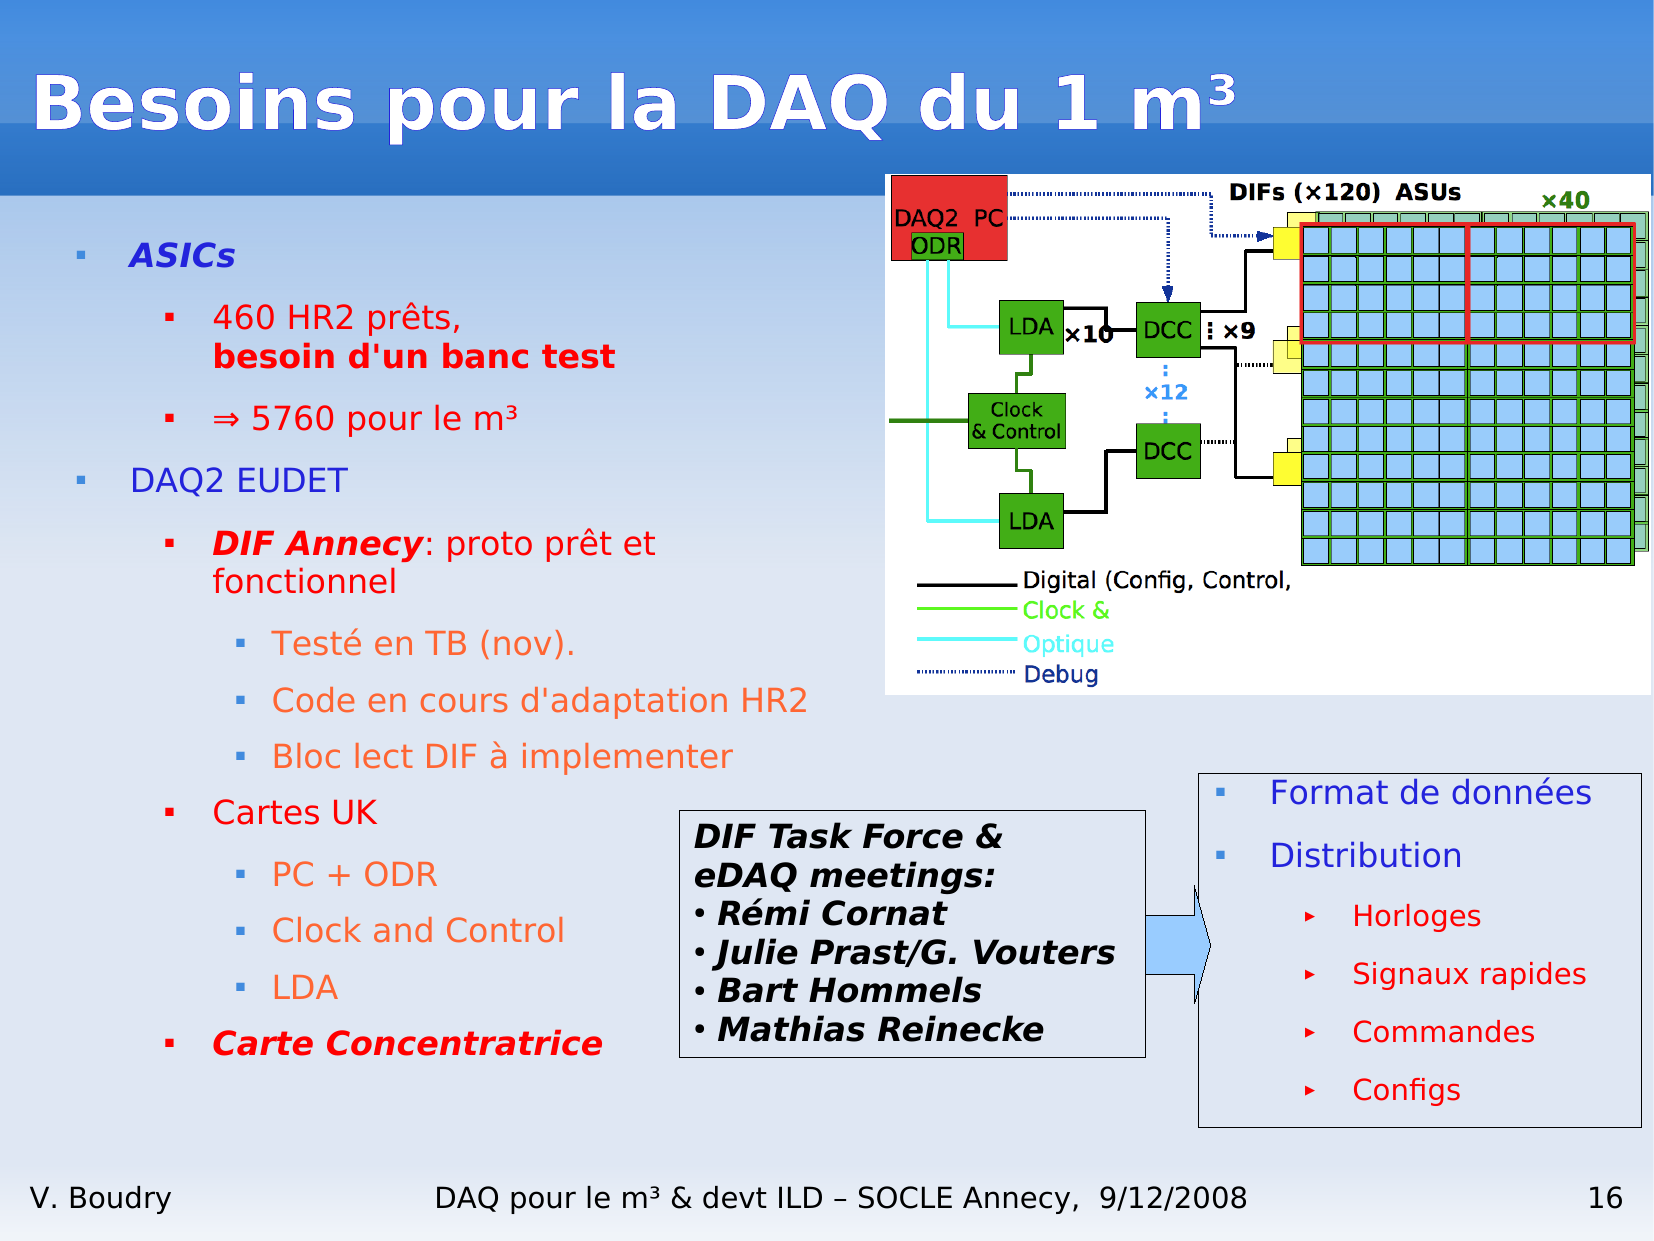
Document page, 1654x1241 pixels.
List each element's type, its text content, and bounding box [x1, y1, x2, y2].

list Format de données Distribution Horloges Signaux rapides Commandes Configs [1198, 773, 1642, 1128]
title Besoins pour la DAQ du 1 m³ [29, 0, 1654, 208]
picture [0, 0, 1654, 1241]
text_box [1145, 885, 1211, 1004]
list ASICs 460 HR2 prêts, besoin d'un banc test ⇒ 5760 pour le m³ DAQ2 EUDET DIF Annecy: proto prêt et fonctionnel Testé en TB (nov). Code en cours d'adaptation HR2 Bloc lect DIF à implementer Cartes UK PC + ODR Clock and Control LDA Carte Concentratrice [59, 236, 827, 1152]
text_box DIF Task Force & eDAQ meetings: Rémi Cornat Julie Prast/G. Vouters Bart Hommels Mathias Reinecke [679, 810, 1146, 1058]
